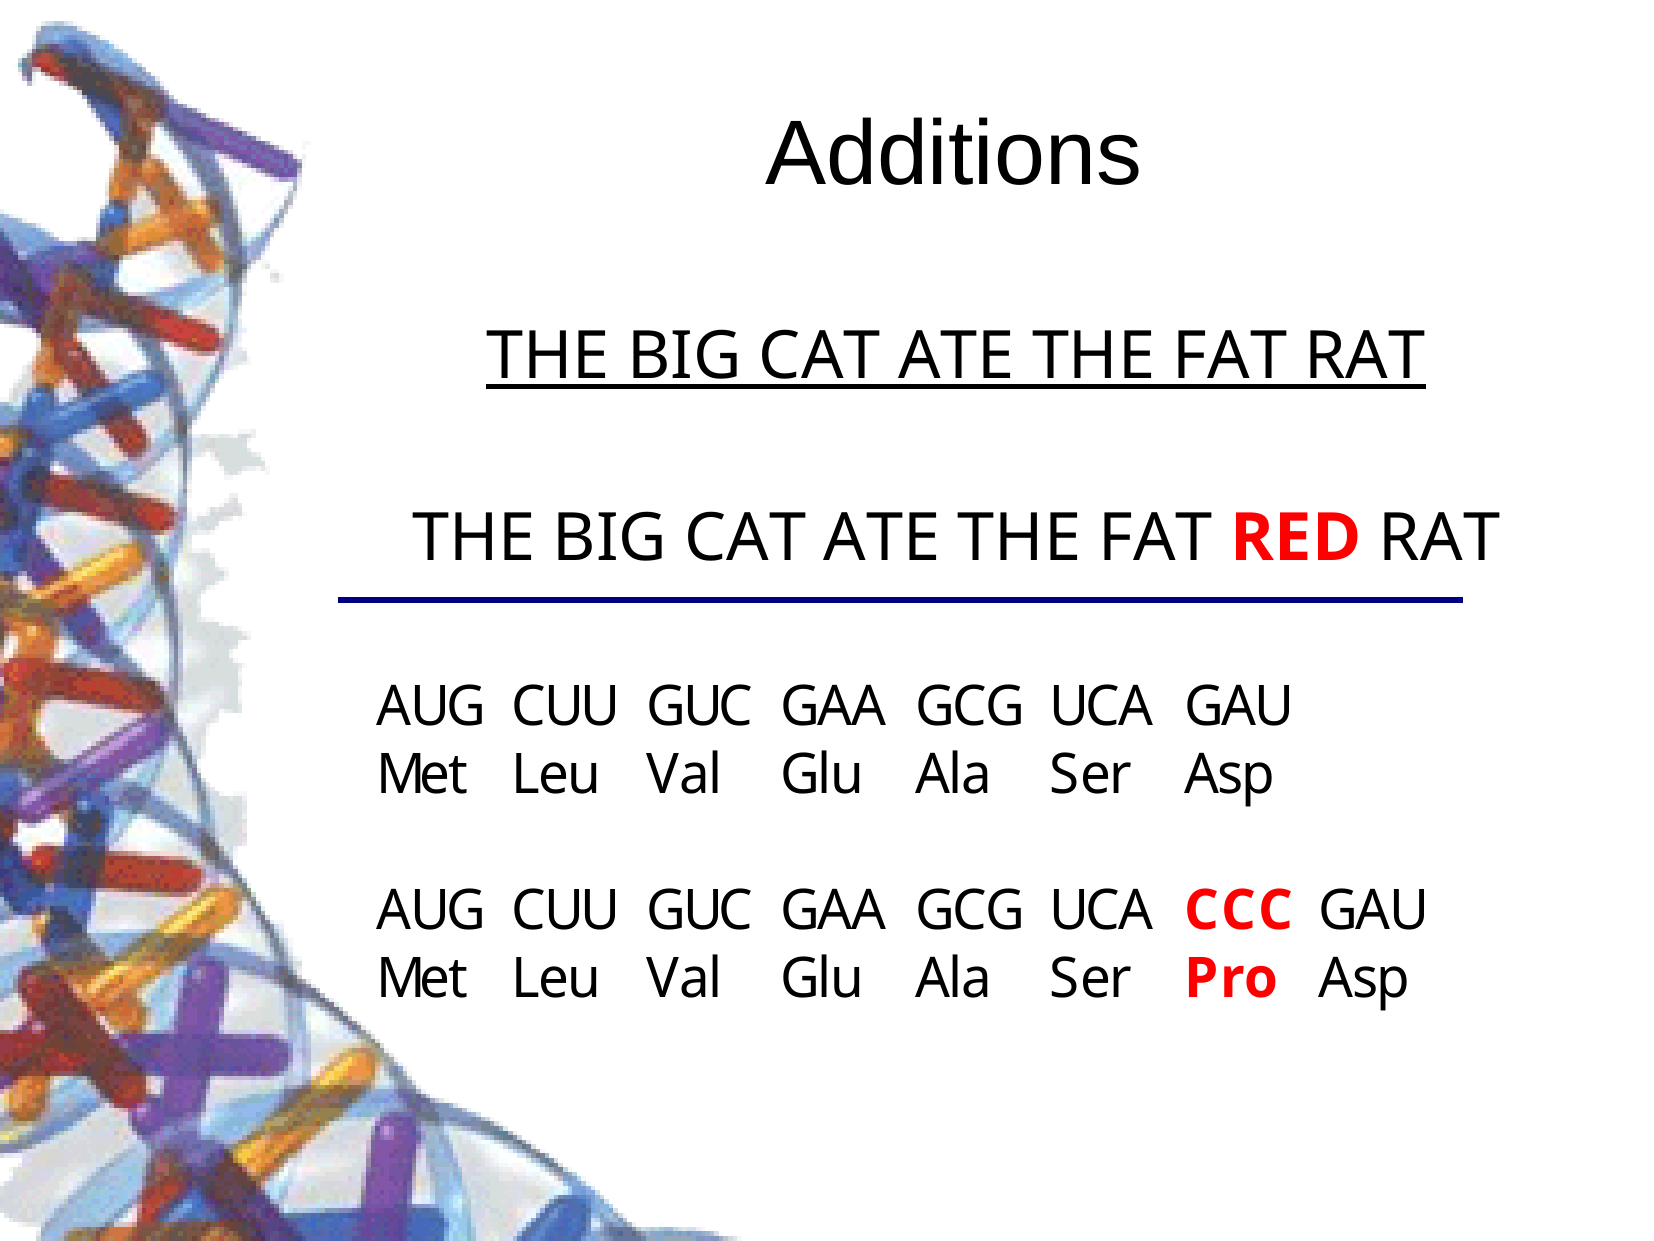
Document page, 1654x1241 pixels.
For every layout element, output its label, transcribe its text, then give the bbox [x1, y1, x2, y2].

picture [0, 0, 1654, 1241]
title Additions [337, 49, 1571, 257]
chart [375, 670, 1538, 1013]
text_box THE BIG CAT ATE THE FAT RAT THE BIG CAT ATE THE FAT RED RAT [337, 300, 1576, 557]
